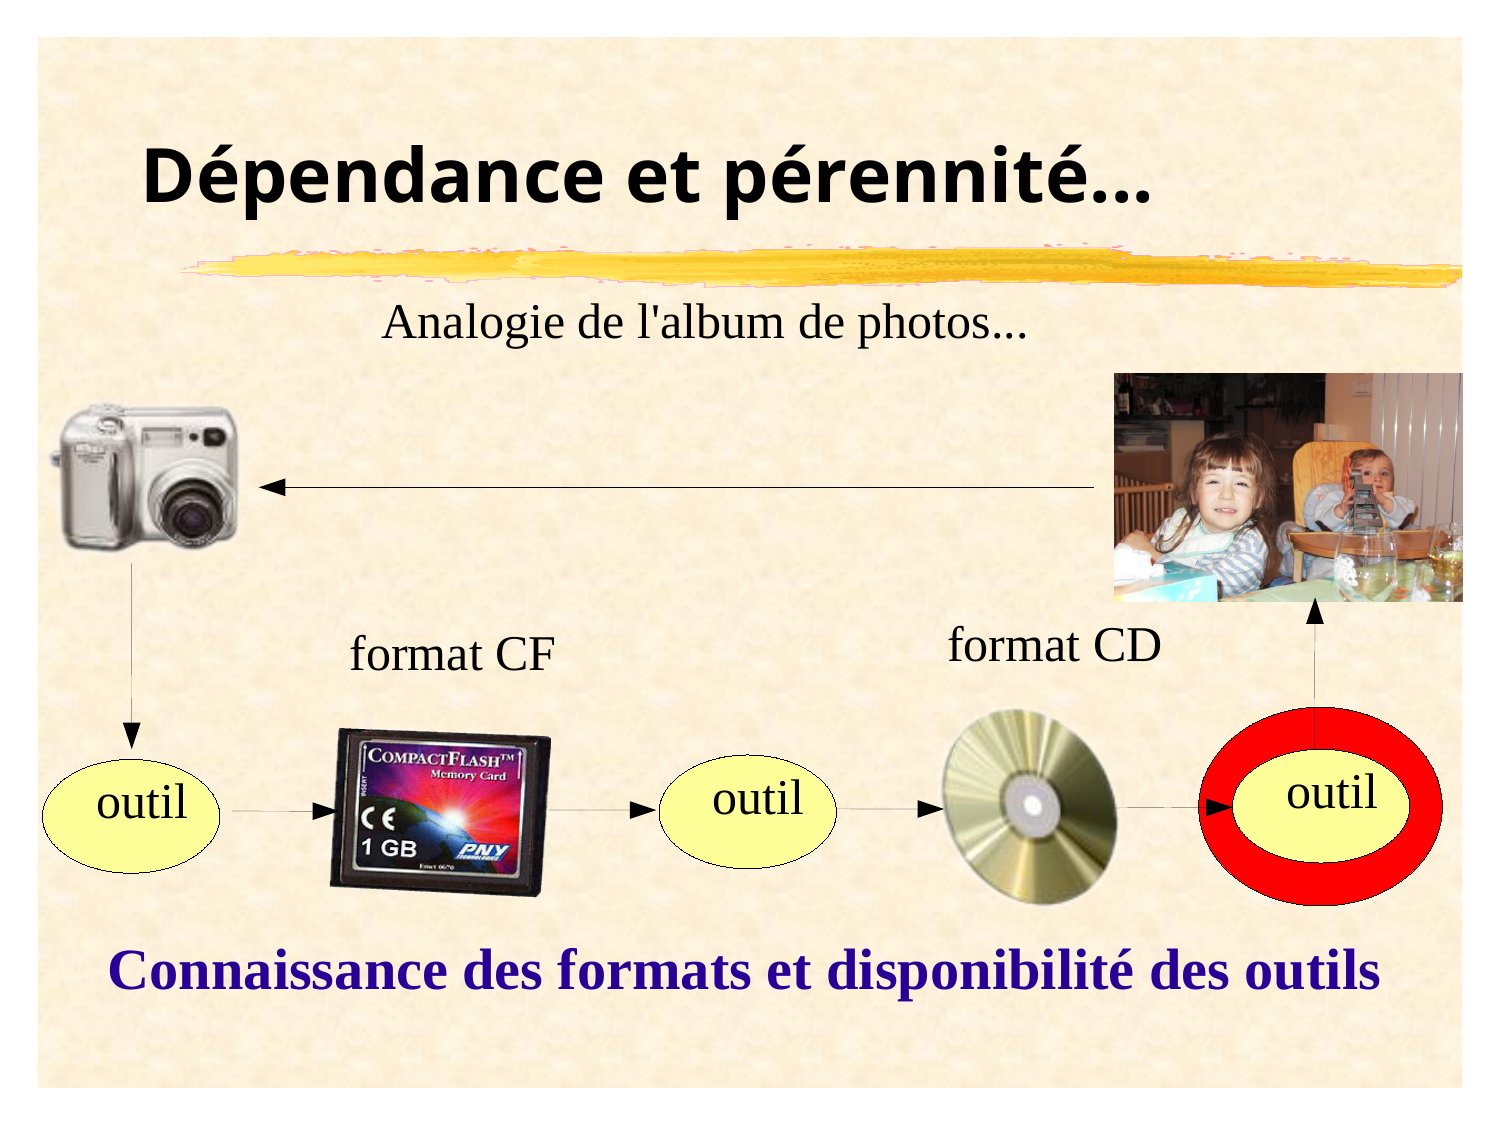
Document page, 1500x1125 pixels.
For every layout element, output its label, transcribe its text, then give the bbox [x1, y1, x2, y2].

text_box outil [1274, 764, 1379, 836]
text_box [42, 759, 220, 874]
picture [37, 37, 1463, 1088]
title Dépendance et pérennité... [125, 37, 1372, 310]
text_box [659, 754, 837, 869]
text_box format CD [935, 617, 1192, 689]
text_box [1198, 707, 1443, 906]
text_box outil [701, 769, 806, 842]
text_box outil [84, 774, 190, 846]
text_box Analogie de l'album de photos... [369, 293, 1189, 366]
text_box format CF [337, 625, 586, 698]
text_box Connaissance des formats et disponibilité des outils [95, 937, 1463, 1046]
